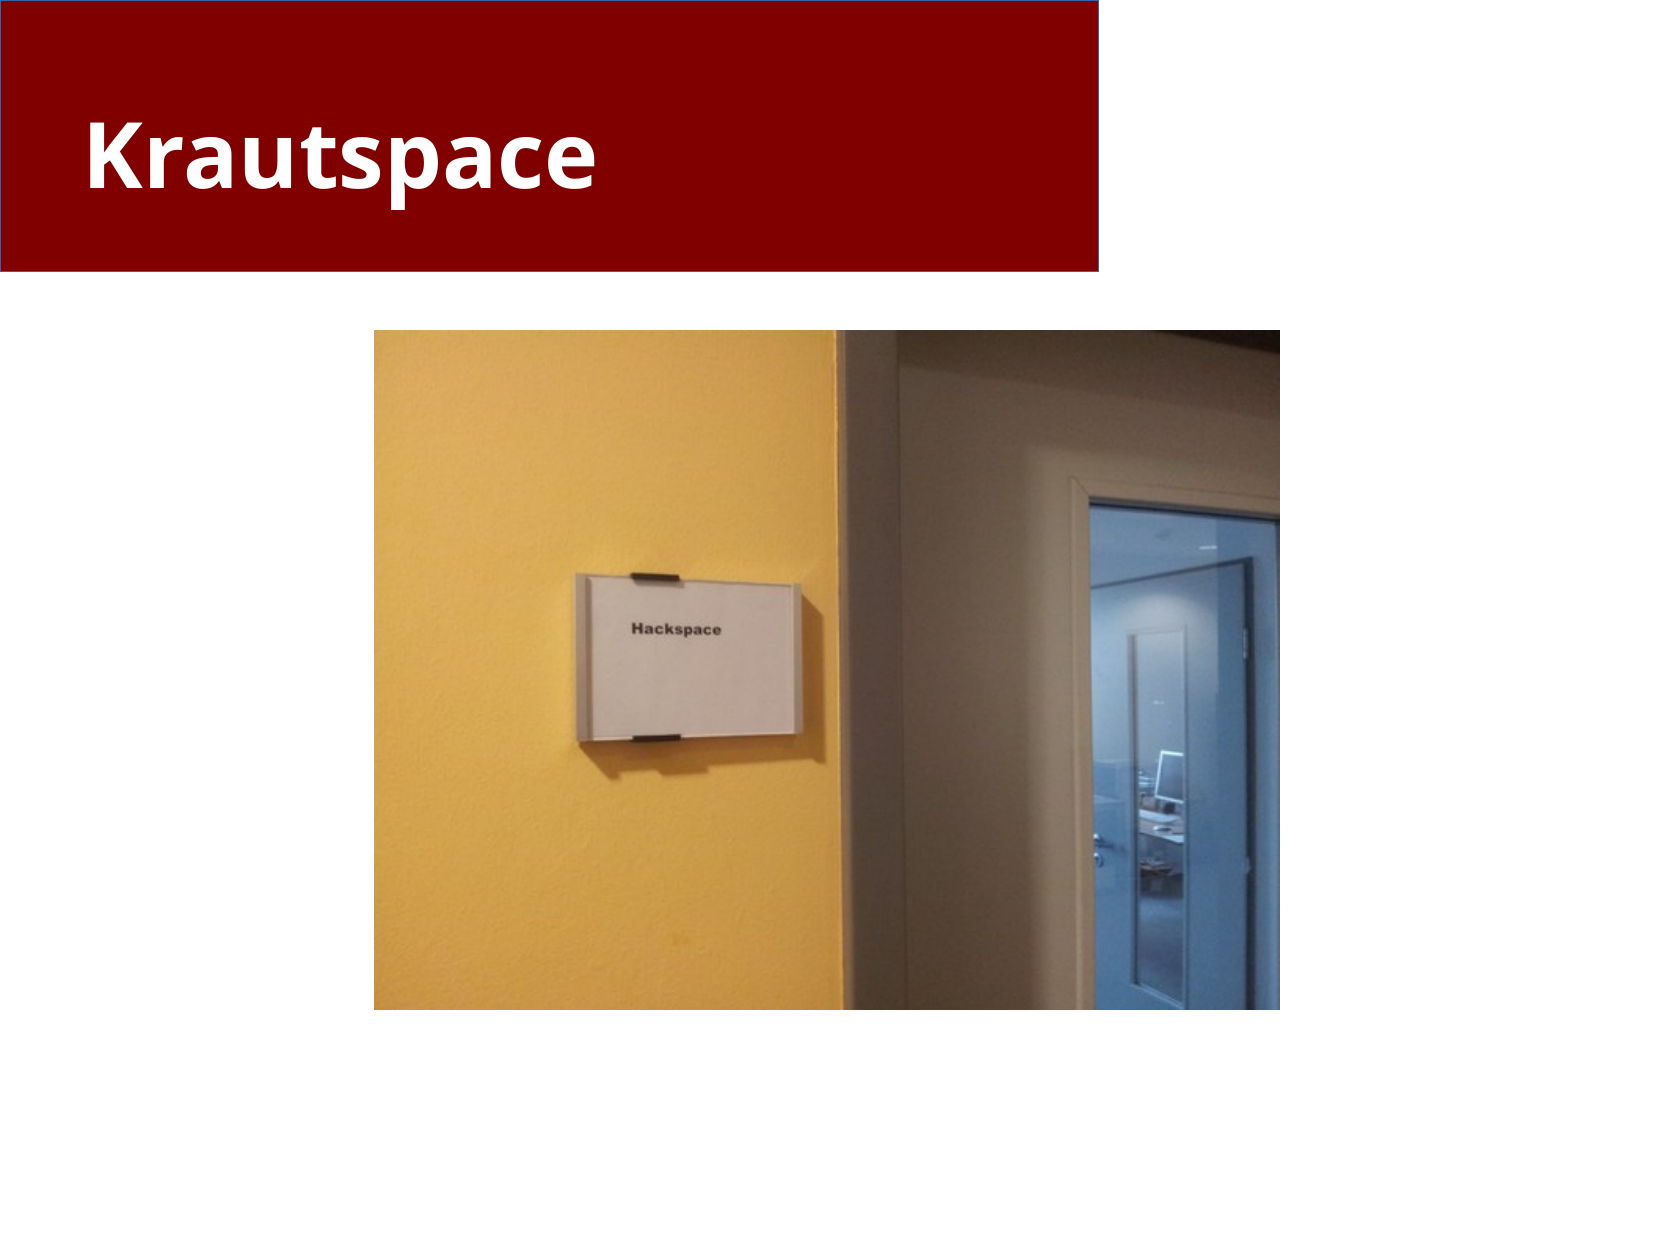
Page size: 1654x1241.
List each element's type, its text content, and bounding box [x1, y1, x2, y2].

title Krautspace [82, 49, 1028, 257]
picture [374, 330, 1280, 1010]
